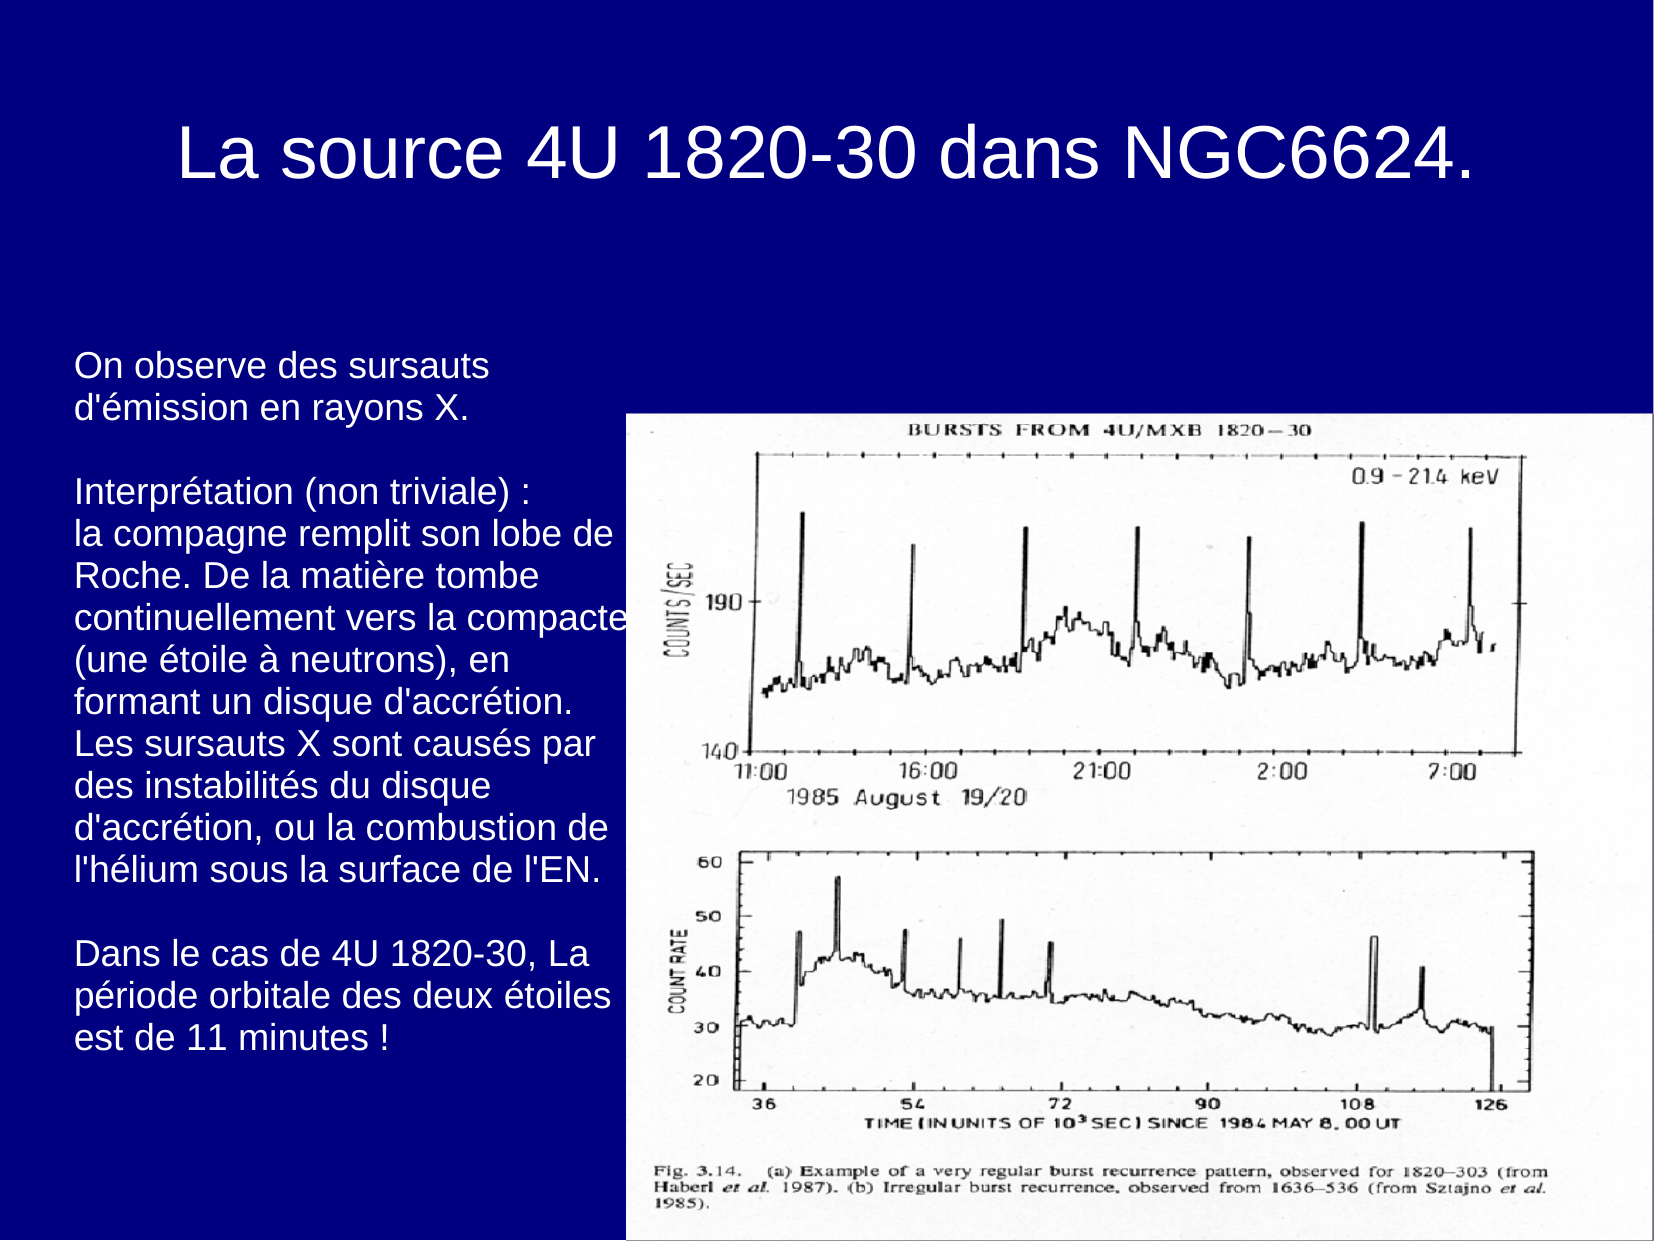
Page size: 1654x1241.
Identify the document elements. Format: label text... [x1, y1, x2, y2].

picture [625, 413, 1654, 1241]
title La source 4U 1820-30 dans NGC6624. [82, 49, 1571, 257]
text_box On observe des sursauts d'émission en rayons X. Interprétation (non triviale) : la compagne remplit son lobe de Roche. De la matière tombe continuellement vers la compacte (une étoile à neutrons), en formant un disque d'accrétion. Les sursauts X sont causés par des instabilités du disque d'accrétion, ou la combustion de l'hélium sous la surface de l'EN. Dans le cas de 4U 1820-30, La période orbitale des deux étoiles est de 11 minutes ! [59, 295, 650, 1194]
